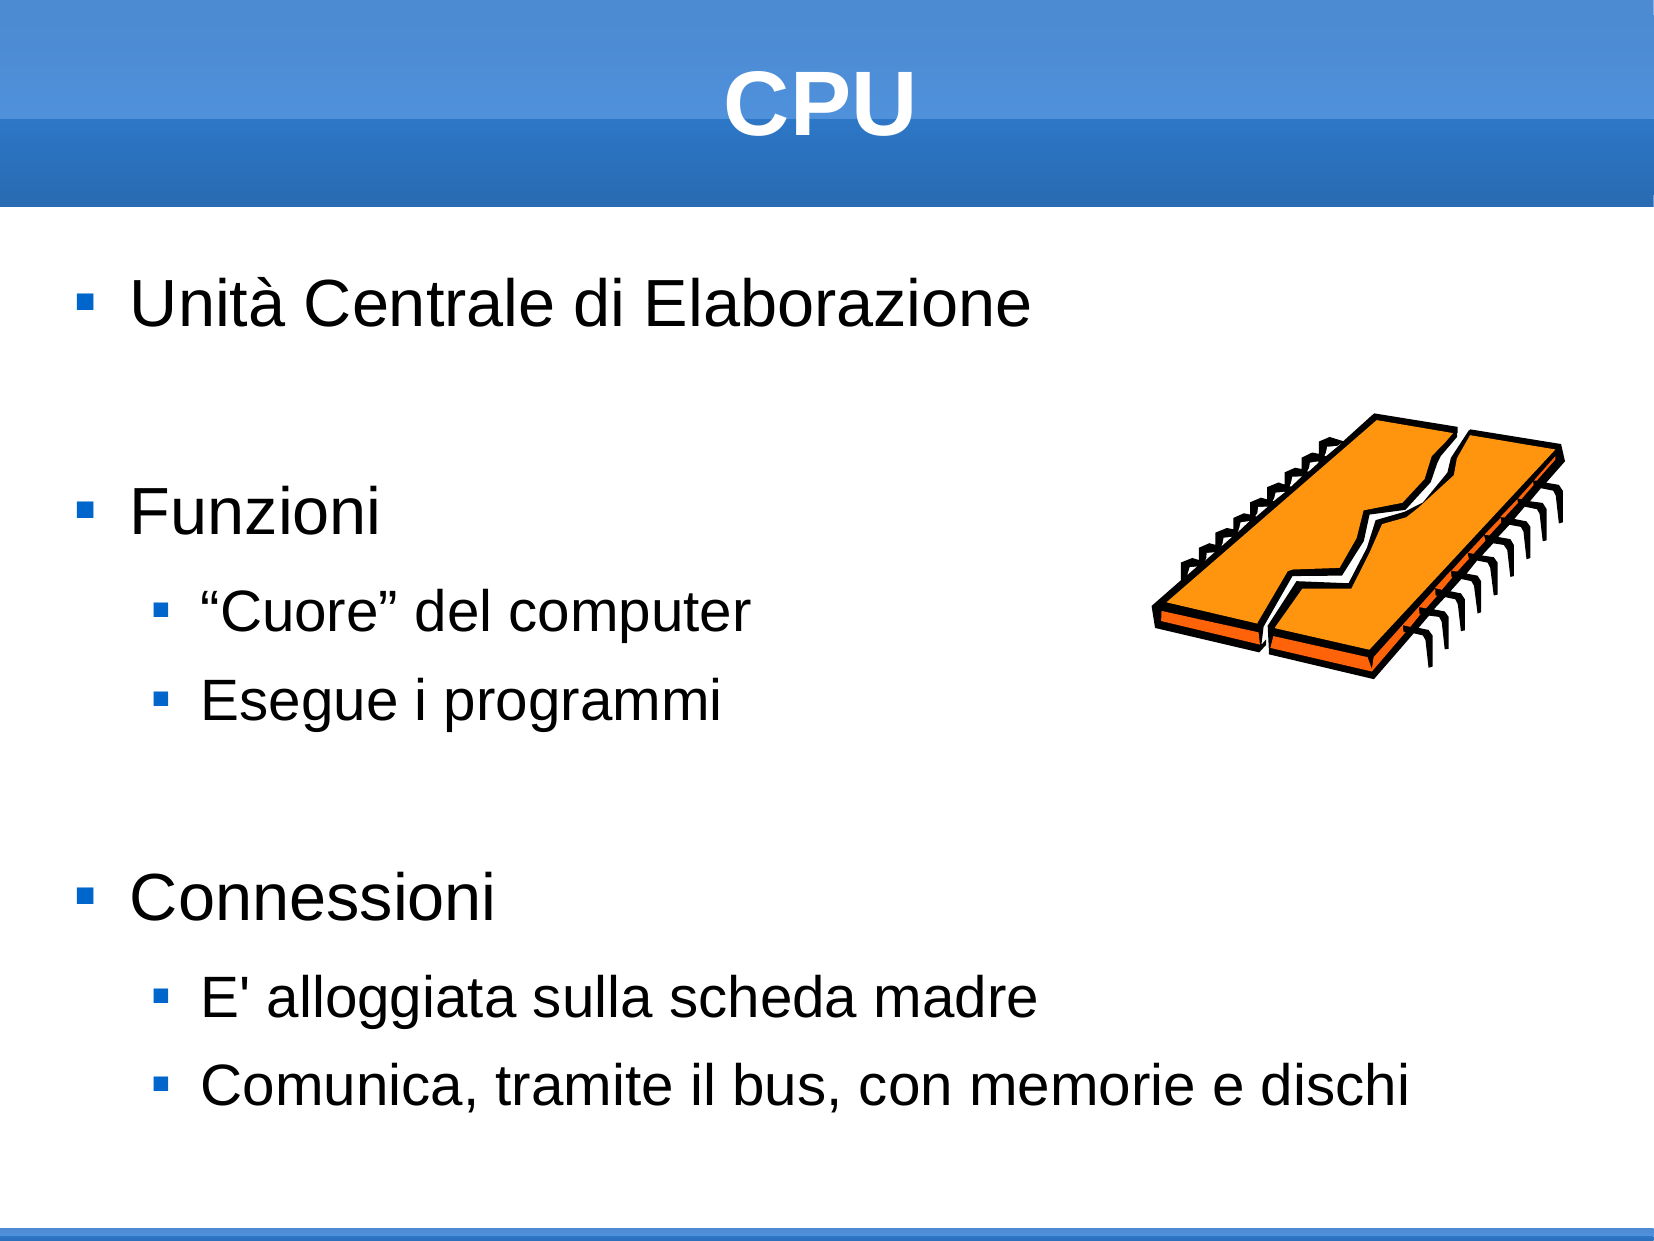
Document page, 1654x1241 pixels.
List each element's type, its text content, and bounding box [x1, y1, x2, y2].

list Unità Centrale di Elaborazione Funzioni “Cuore” del computer Esegue i programmi Connessioni E' alloggiata sulla scheda madre Comunica, tramite il bus, con memorie e dischi [59, 265, 1595, 1211]
text_box [1151, 413, 1566, 680]
title CPU [76, 0, 1565, 208]
